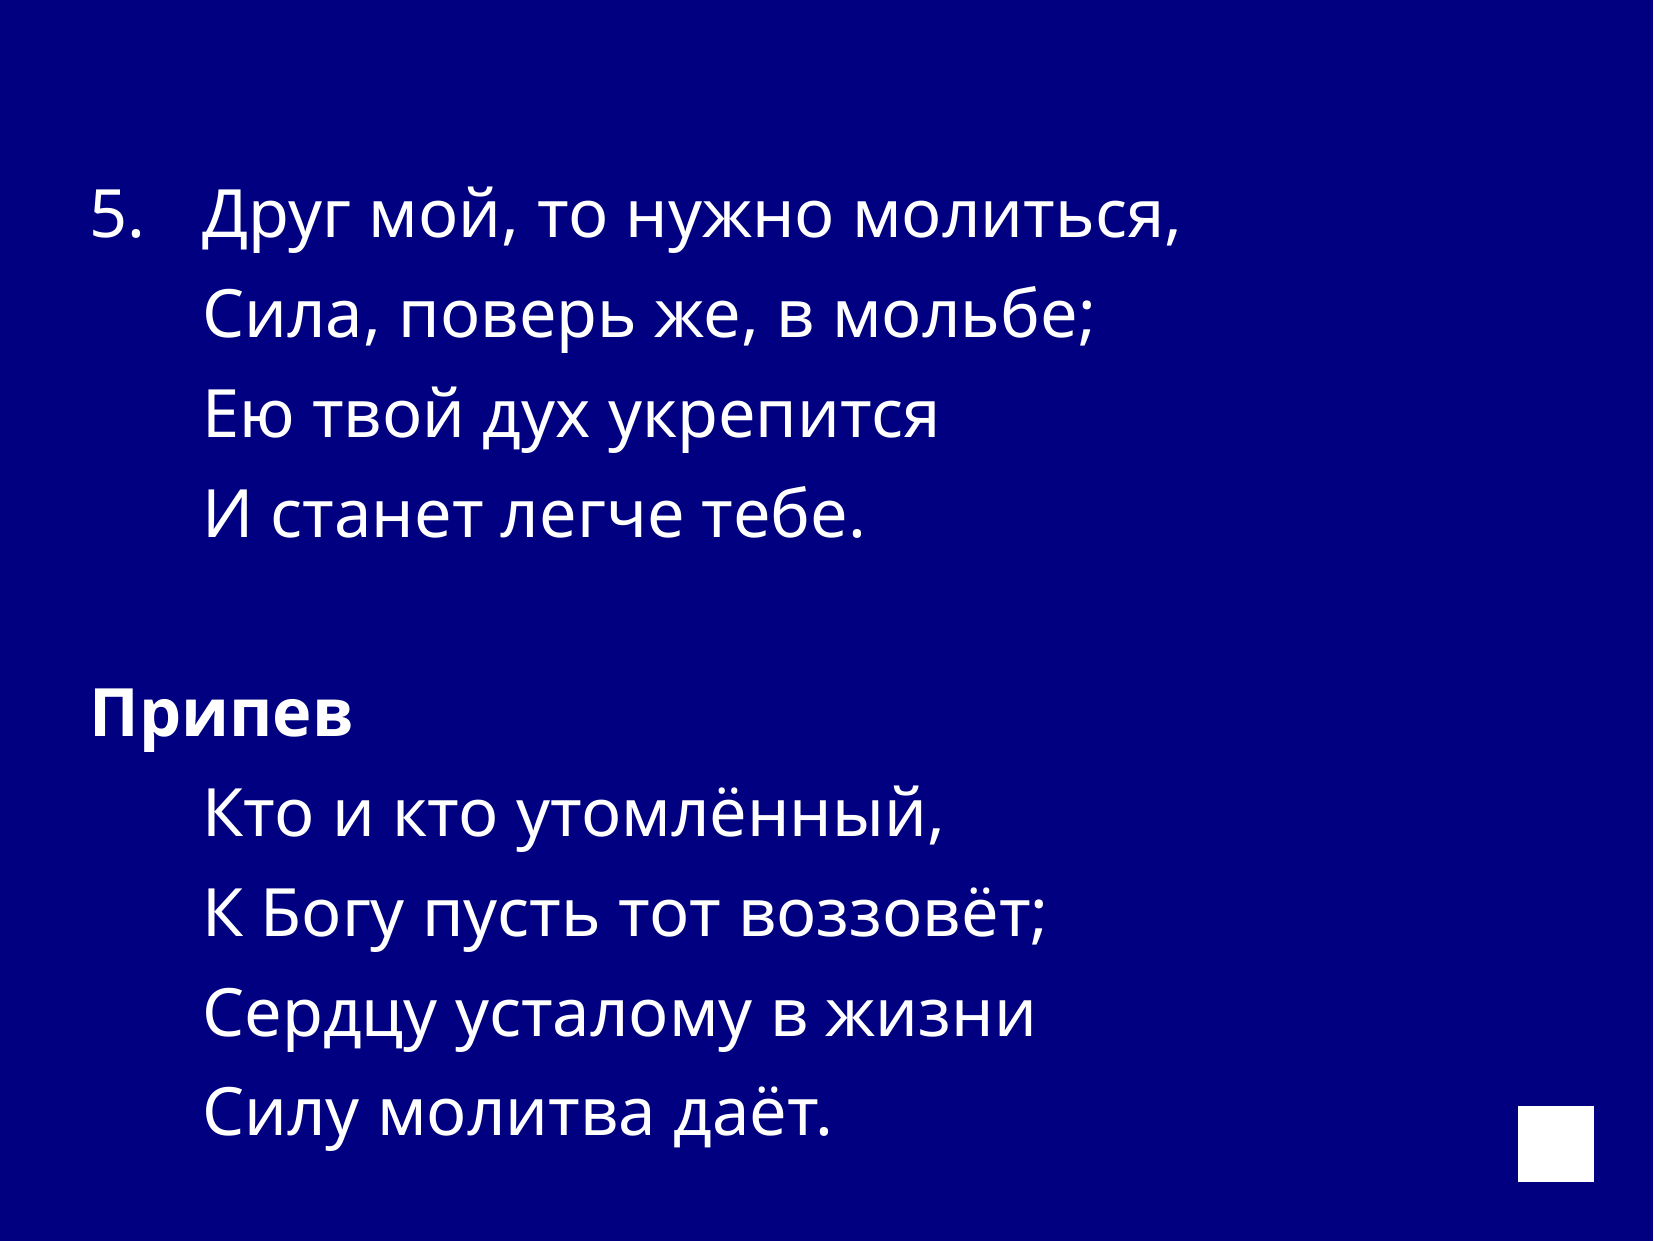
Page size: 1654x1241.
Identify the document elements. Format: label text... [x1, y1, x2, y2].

text_box [1518, 1106, 1594, 1182]
text_box 5. Друг мой, то нужно молиться, Сила, поверь же, в мольбе; Ею твой дух укрепится И станет легче тебе. Припев Кто и кто утомлённый, К Богу пусть тот воззовёт; Сердцу усталому в жизни Силу молитва даёт. [75, 150, 1576, 1163]
